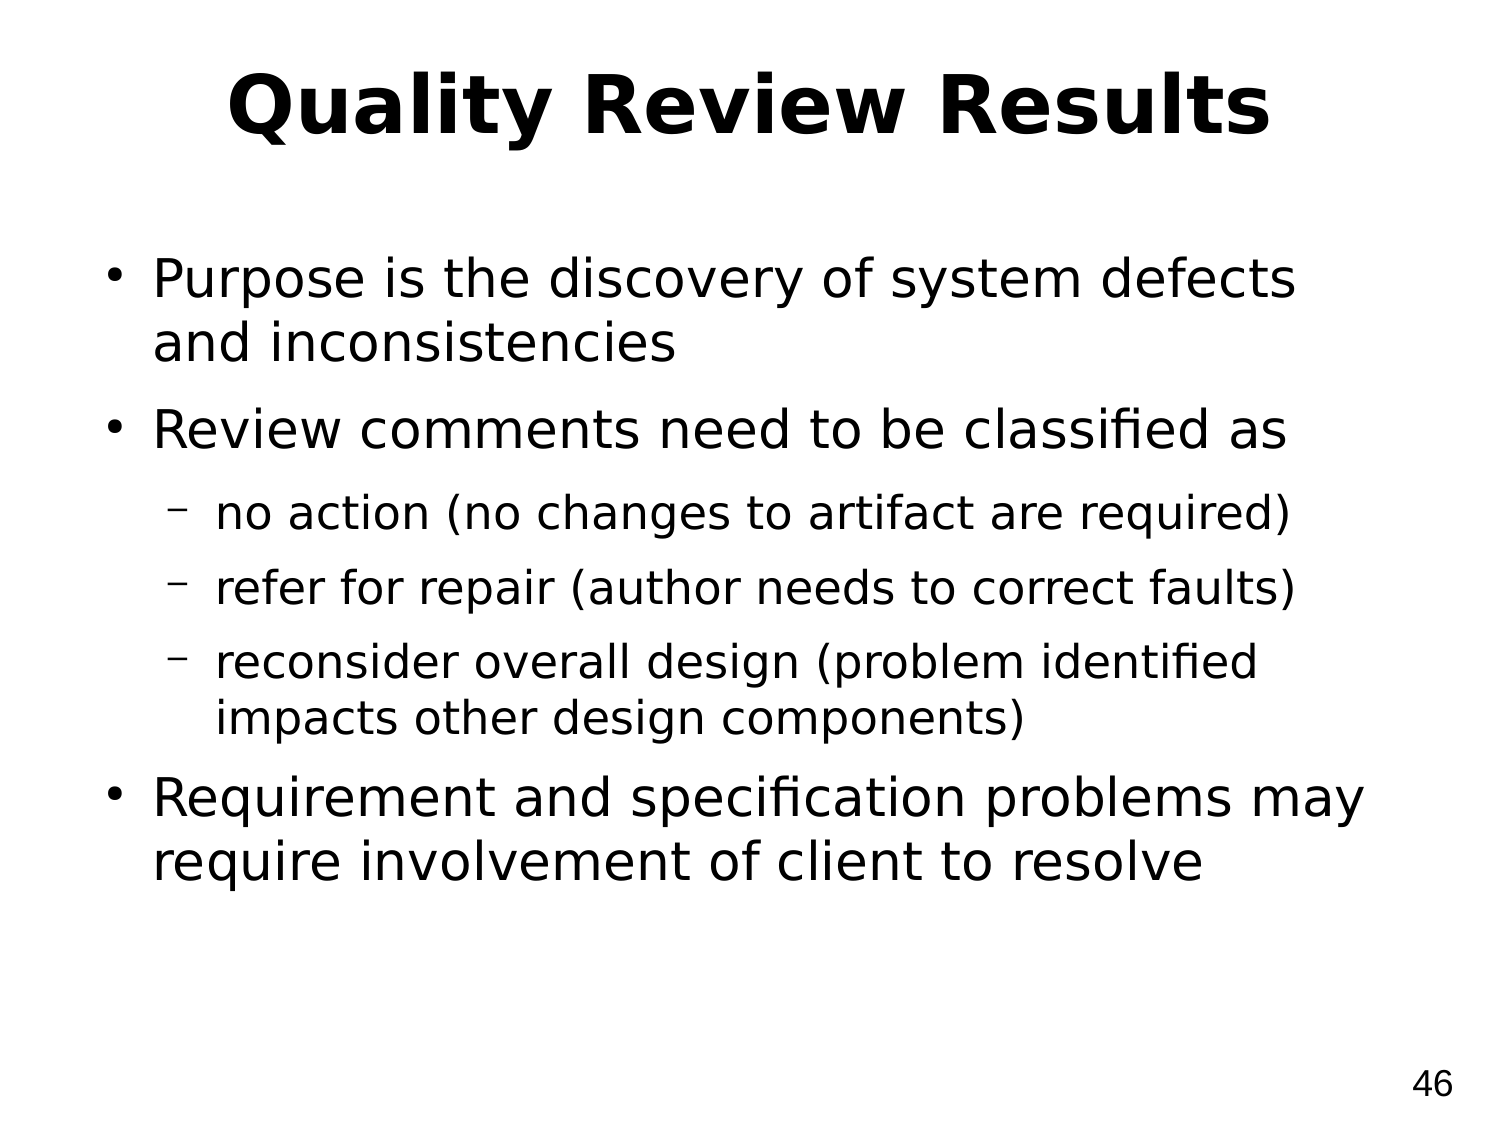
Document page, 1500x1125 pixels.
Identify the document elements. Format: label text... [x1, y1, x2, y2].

title Quality Review Results [75, 44, 1425, 177]
list Purpose is the discovery of system defects and inconsistencies Review comments need to be classified as no action (no changes to artifact are required) refer for repair (author needs to correct faults) reconsider overall design (problem identified impacts other design components) Requirement and specification problems may require involvement of client to resolve [75, 236, 1425, 1093]
